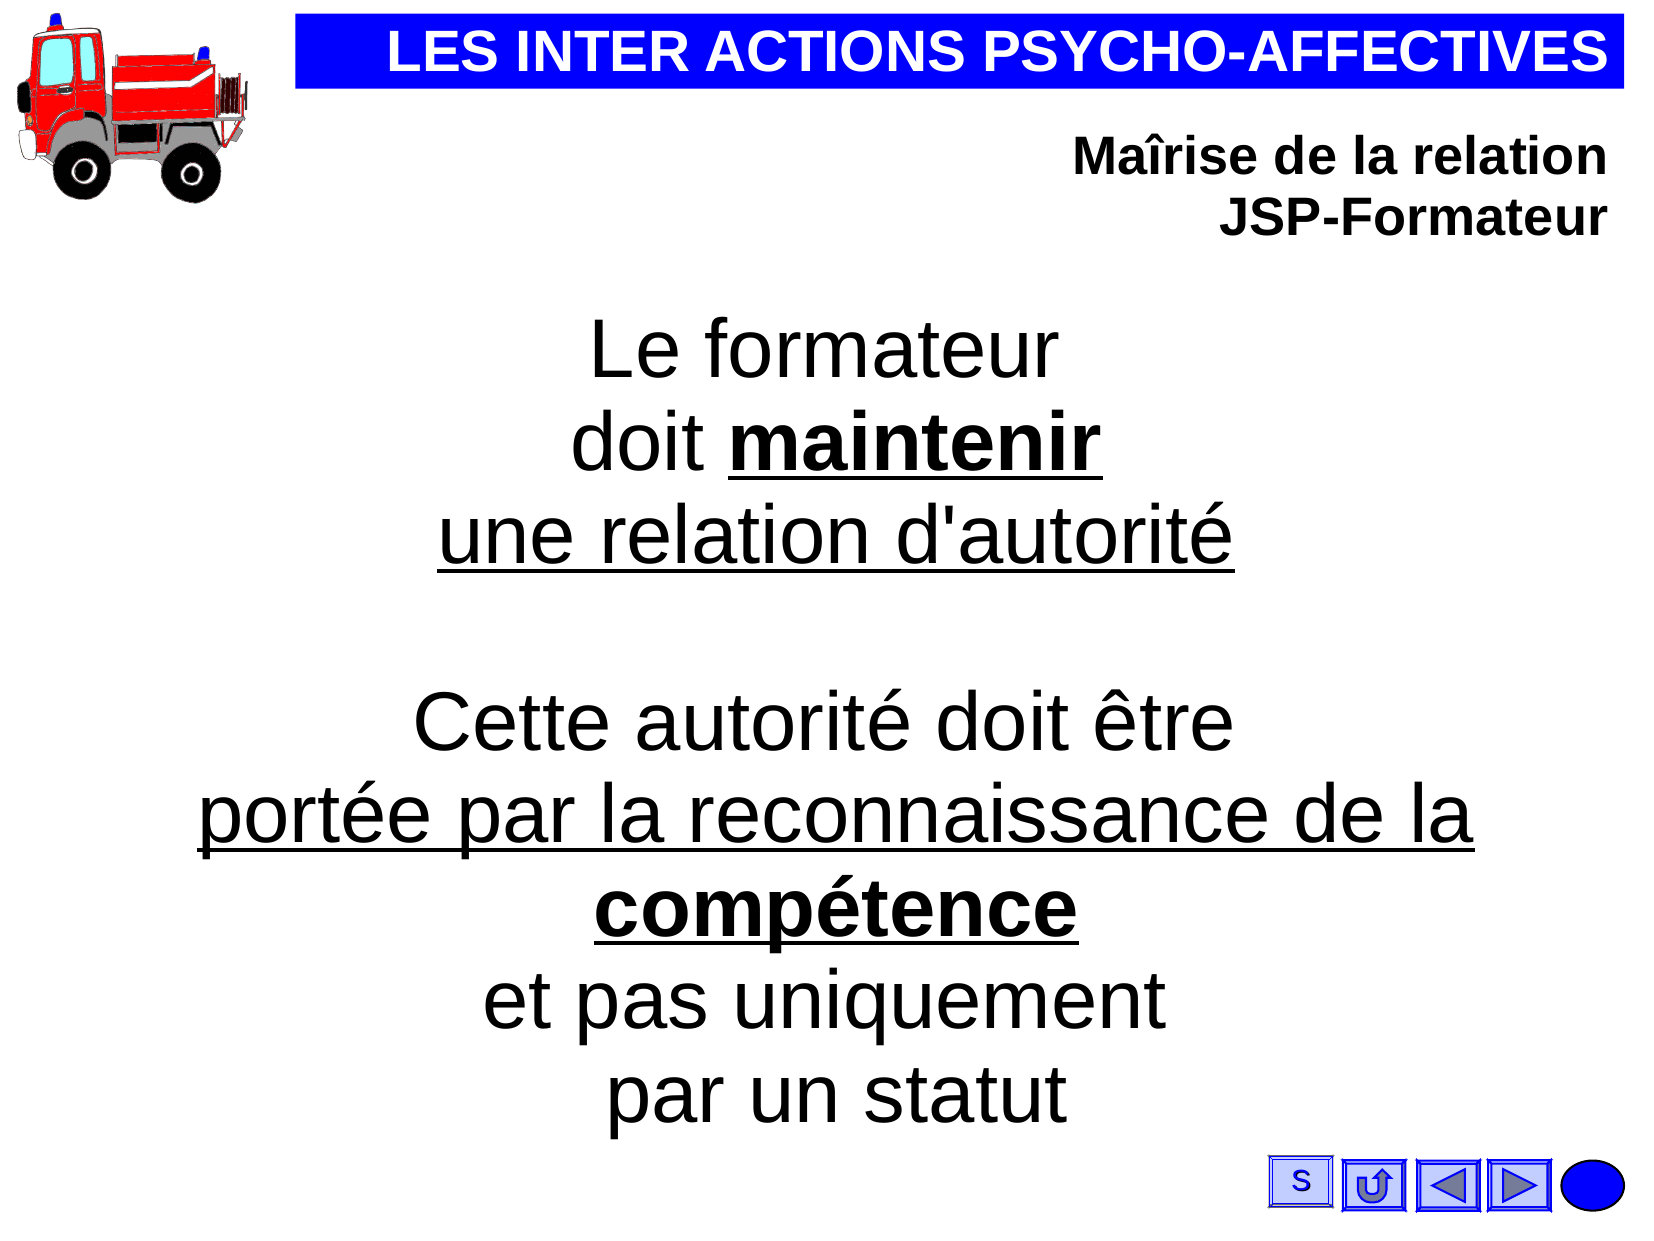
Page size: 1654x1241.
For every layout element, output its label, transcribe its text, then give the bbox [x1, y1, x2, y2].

text_box Le formateur doit maintenir une relation d'autorité Cette autorité doit être portée par la reconnaissance de la compétence et pas uniquement par un statut [29, 295, 1644, 1148]
text_box [1561, 1160, 1625, 1211]
text_box Maîrise de la relation JSP-Formateur [1056, 118, 1624, 311]
text_box LES INTER ACTIONS PSYCHO-AFFECTIVES [295, 13, 1625, 89]
picture [8, 8, 257, 216]
